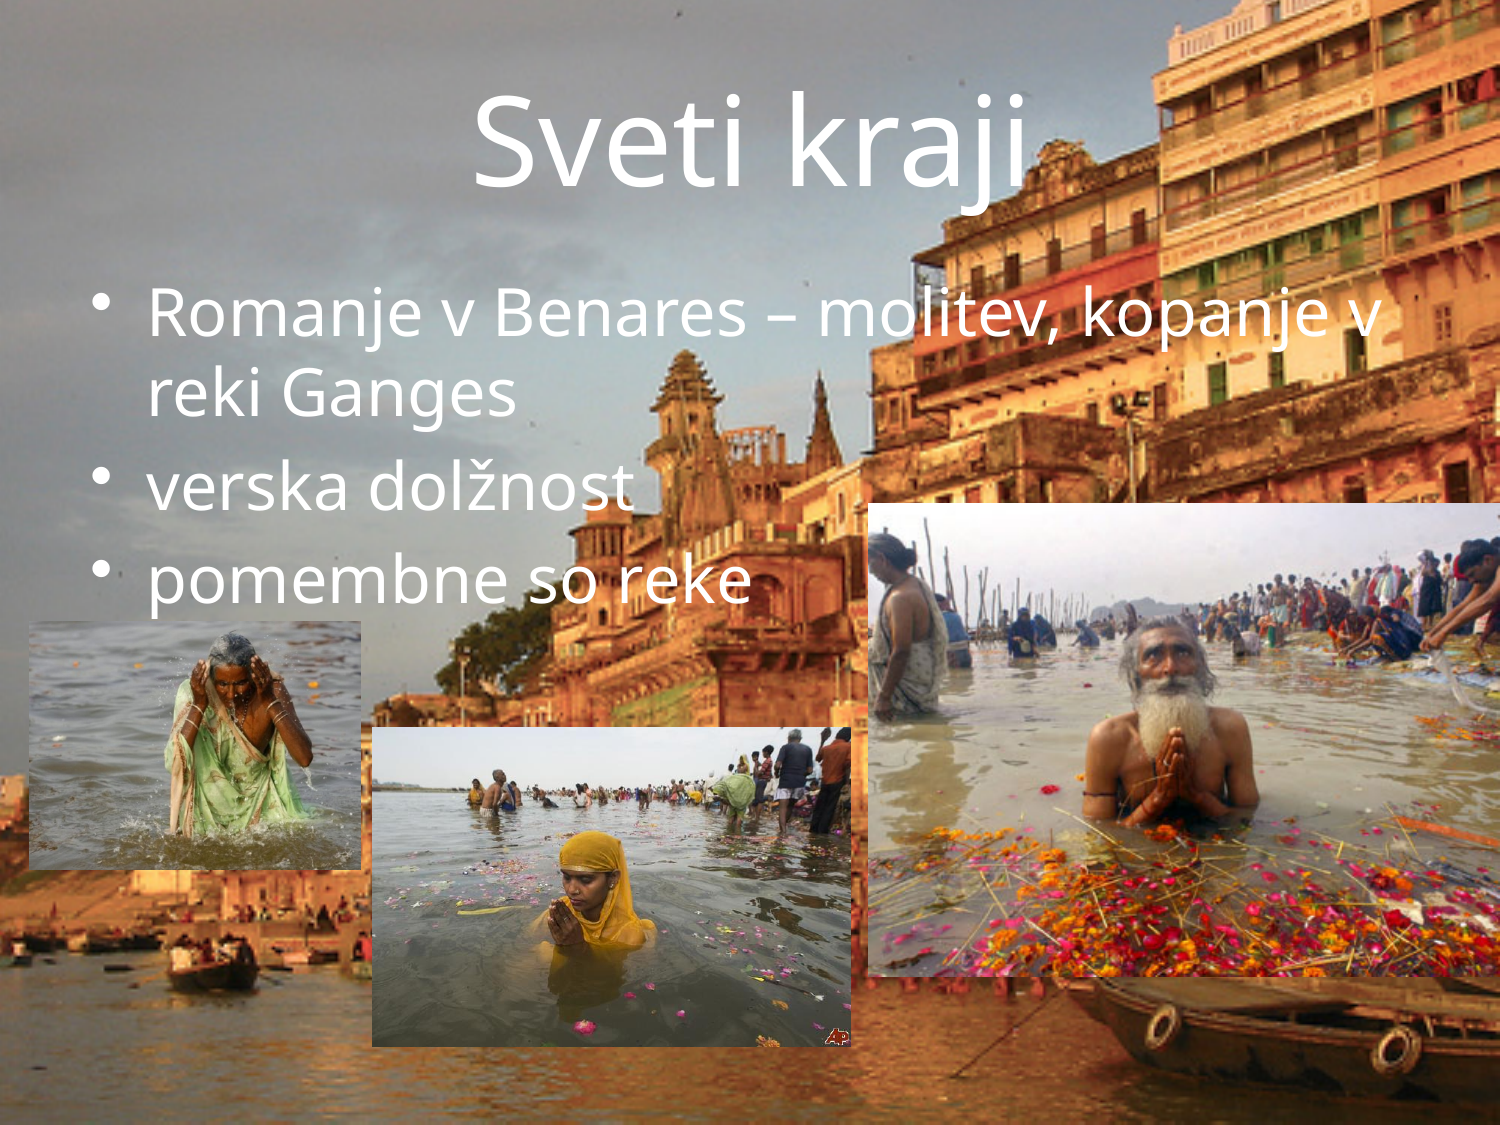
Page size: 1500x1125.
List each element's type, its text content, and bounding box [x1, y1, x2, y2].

list Romanje v Benares – molitev, kopanje v reki Ganges verska dolžnost pomembne so reke [75, 262, 1425, 1005]
picture [0, 0, 1500, 1125]
title Sveti kraji [76, 42, 1427, 231]
